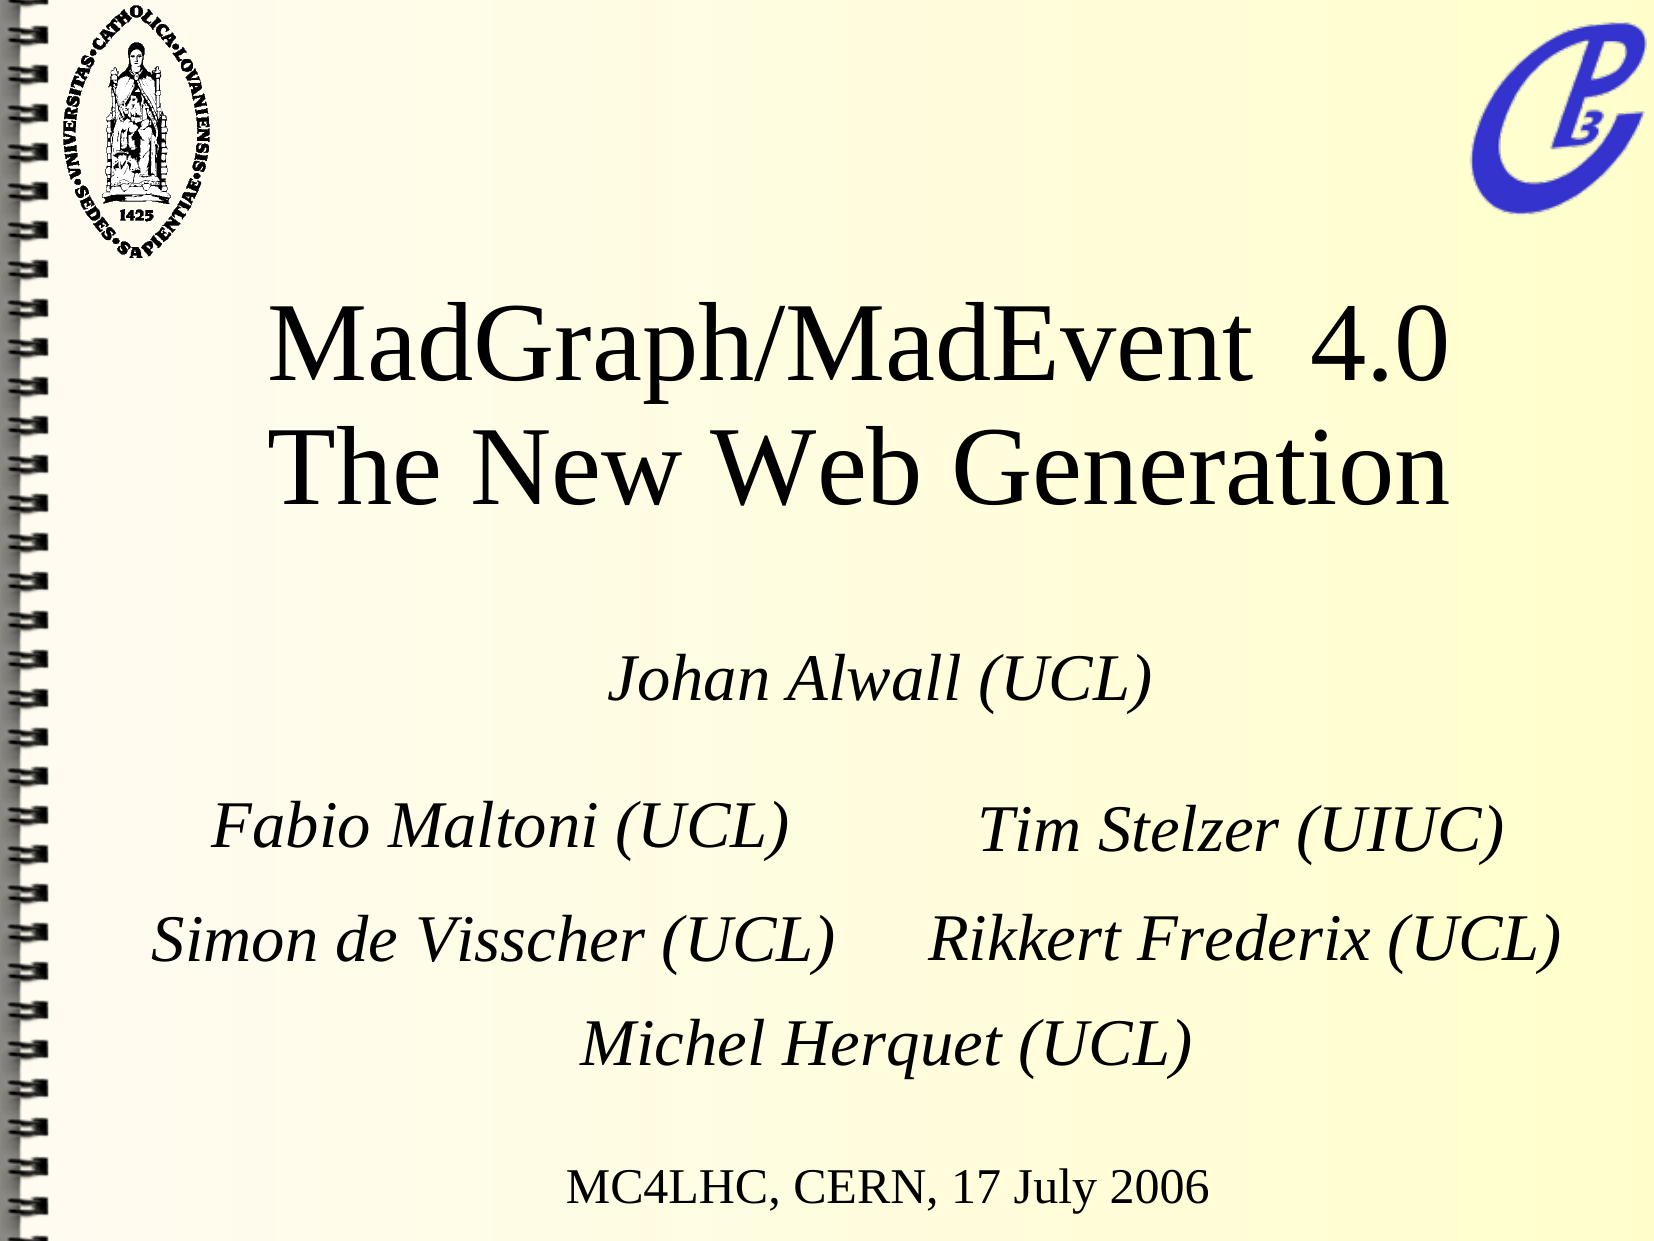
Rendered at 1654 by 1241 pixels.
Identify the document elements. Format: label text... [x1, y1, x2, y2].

text_box Simon de Visscher (UCL) [151, 902, 838, 977]
text_box Michel Herquet (UCL) [544, 1006, 1230, 1081]
text_box Fabio Maltoni (UCL) [211, 788, 809, 863]
subtitle MadGraph/MadEvent 4.0 The New Web Generation [101, 279, 1583, 622]
text_box MC4LHC, CERN, 17 July 2006 [565, 1158, 1197, 1215]
text_box Rikkert Frederix (UCL) [902, 901, 1589, 976]
text_box Tim Stelzer (UIUC) [977, 791, 1565, 866]
picture [1467, 14, 1654, 216]
picture [0, 0, 1654, 1241]
text_box Johan Alwall (UCL) [474, 641, 1286, 716]
